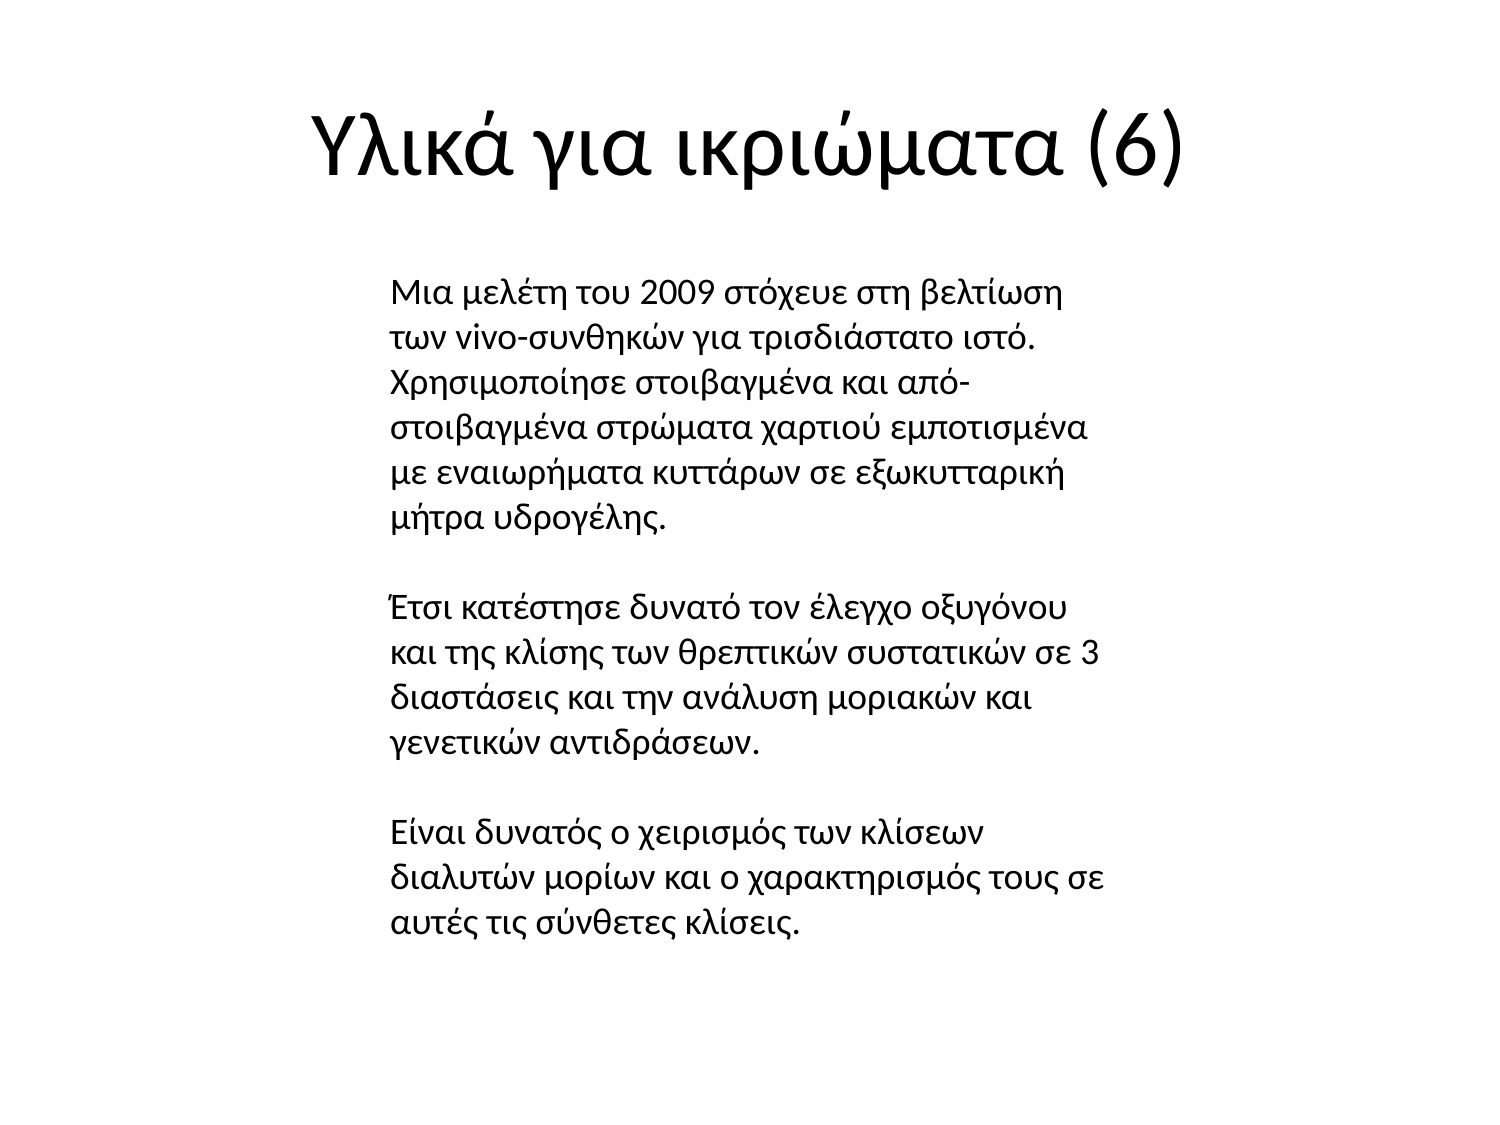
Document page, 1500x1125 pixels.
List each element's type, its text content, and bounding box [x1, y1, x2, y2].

text_box Μια μελέτη του 2009 στόχευε στη βελτίωση των vivo-συνθηκών για τρισδιάστατο ιστό. Χρησιμοποίησε στοιβαγμένα και από-στοιβαγμένα στρώματα χαρτιού εμποτισμένα με εναιωρήματα κυττάρων σε εξωκυτταρική μήτρα υδρογέλης. Έτσι κατέστησε δυνατό τον έλεγχο οξυγόνου και της κλίσης των θρεπτικών συστατικών σε 3 διαστάσεις και την ανάλυση μοριακών και γενετικών αντιδράσεων. Είναι δυνατός ο χειρισμός των κλίσεων διαλυτών μορίων και ο χαρακτηρισμός τους σε αυτές τις σύνθετες κλίσεις. [375, 259, 1125, 950]
title Υλικά για ικριώματα (6) [75, 45, 1426, 233]
